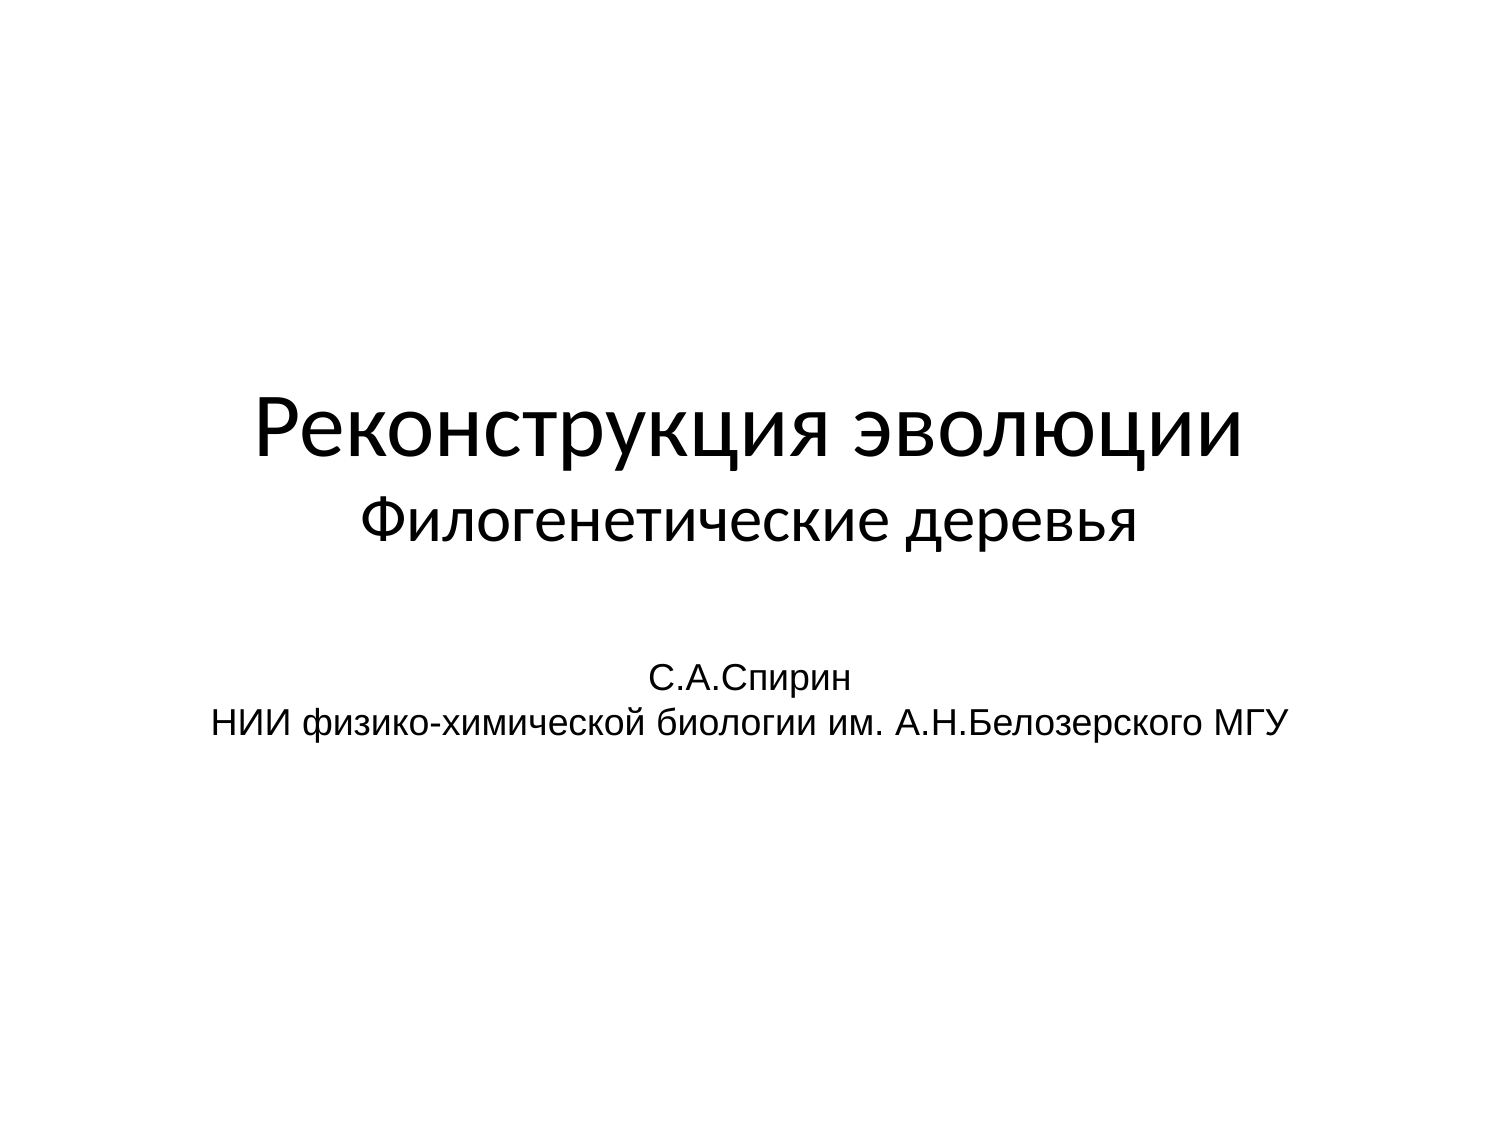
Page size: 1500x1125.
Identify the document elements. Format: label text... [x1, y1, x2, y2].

text_box С.А.Спирин НИИ физико-химической биологии им. А.Н.Белозерского МГУ [187, 637, 1313, 788]
title Реконструкция эволюции Филогенетические деревья [112, 349, 1388, 591]
